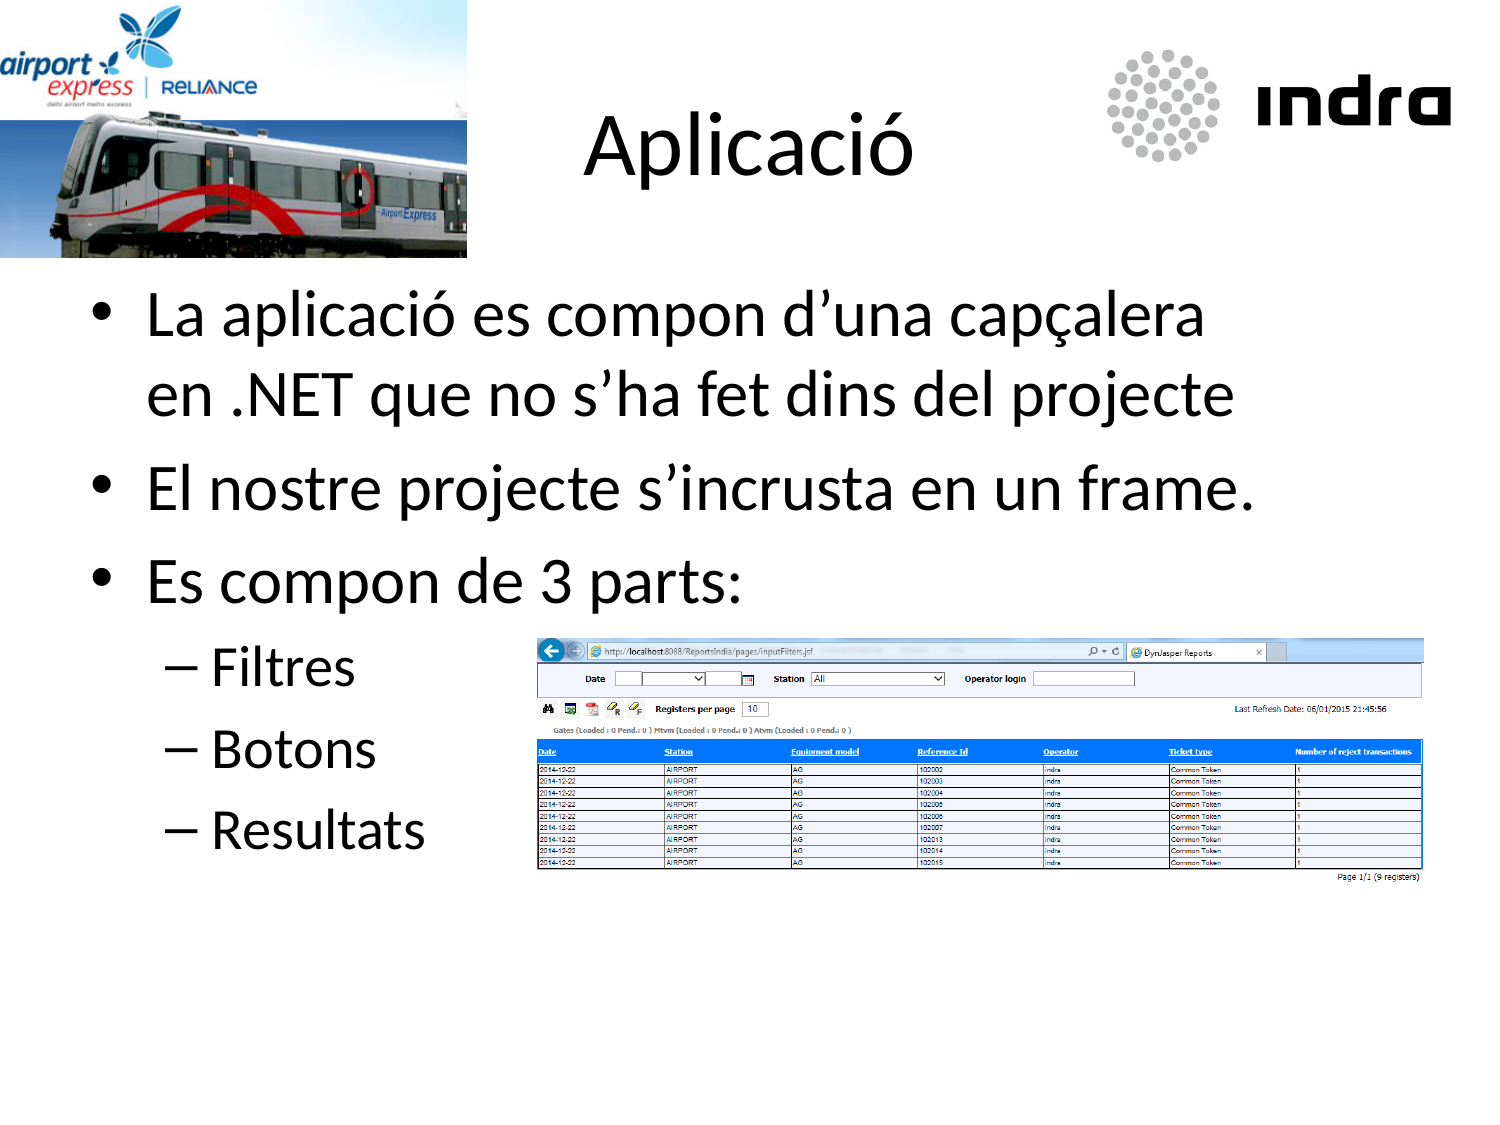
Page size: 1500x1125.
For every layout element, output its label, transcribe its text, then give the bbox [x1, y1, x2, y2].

picture [0, 0, 467, 258]
list La aplicació es compon d’una capçalera en .NET que no s’ha fet dins del projecte El nostre projecte s’incrusta en un frame. Es compon de 3 parts: Filtres Botons Resultats [75, 262, 1425, 1005]
picture [1057, 0, 1500, 212]
title Aplicació [75, 45, 1425, 233]
picture [545, 646, 558, 657]
picture [537, 638, 1424, 886]
